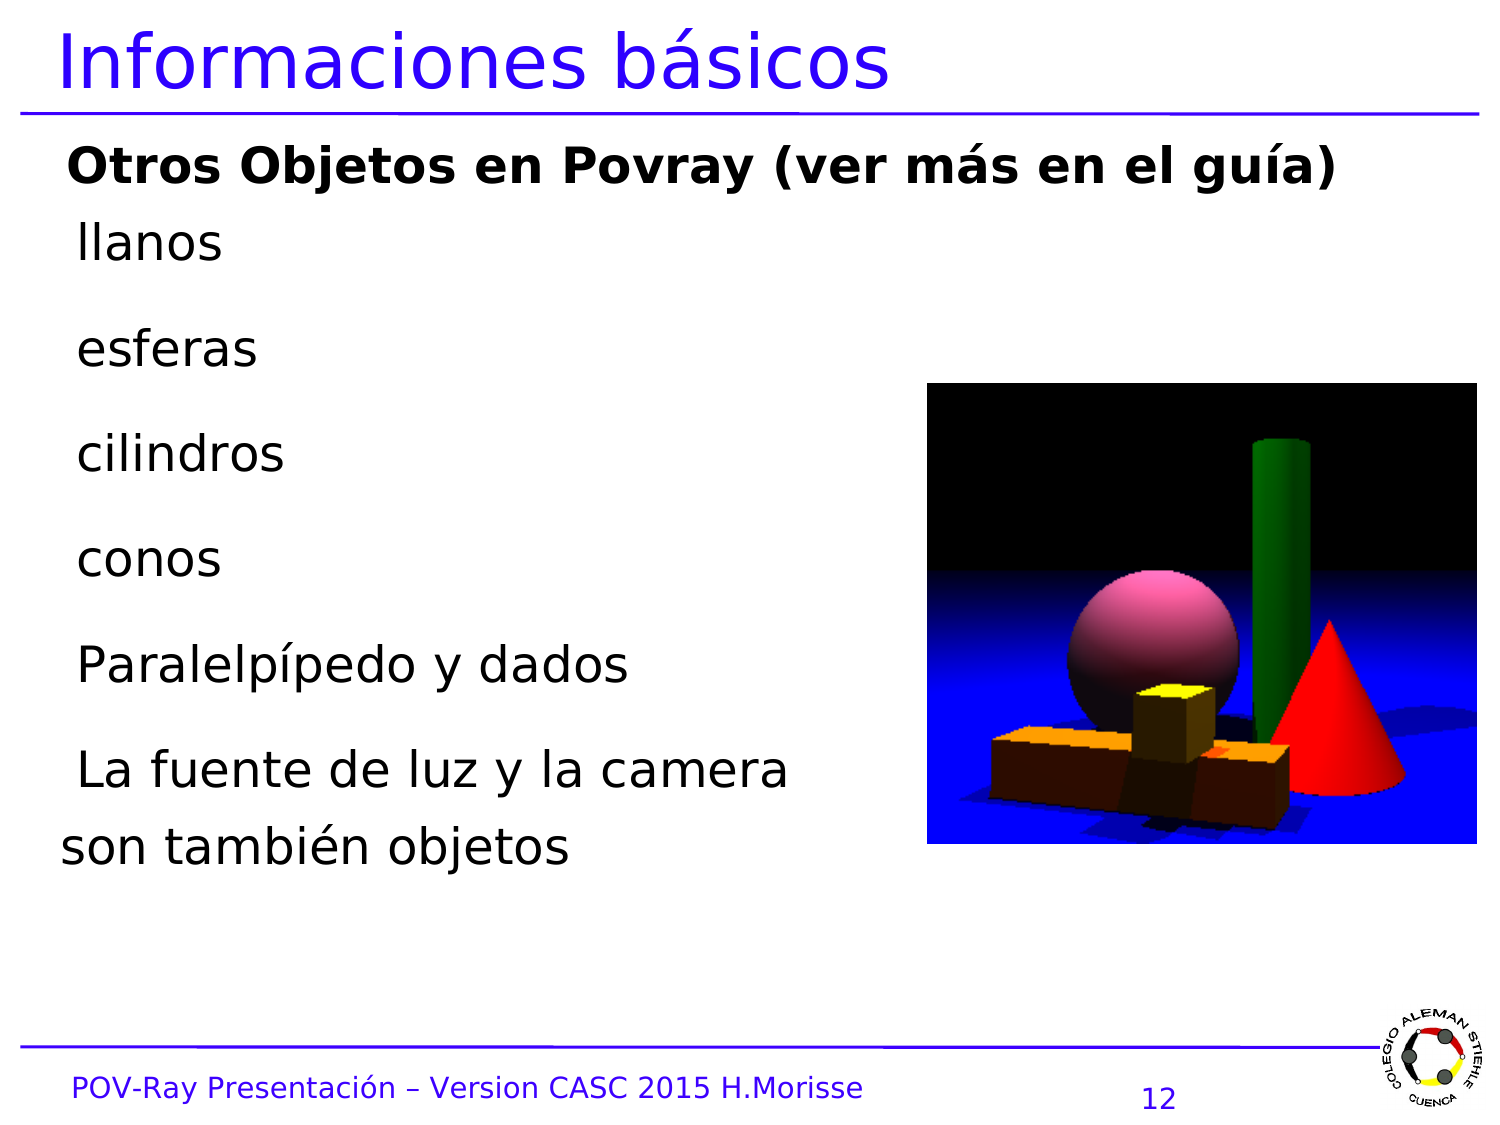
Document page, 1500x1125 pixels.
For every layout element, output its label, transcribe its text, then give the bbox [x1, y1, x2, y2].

title Informaciones básicos [29, 11, 1152, 114]
list Otros Objetos en Povray (ver más en el guía) llanos esferas cilindros conos Paralelpípedo y dados La fuente de luz y la camera son también objetos [52, 137, 1477, 1019]
picture [1380, 1004, 1486, 1110]
picture [927, 383, 1477, 844]
